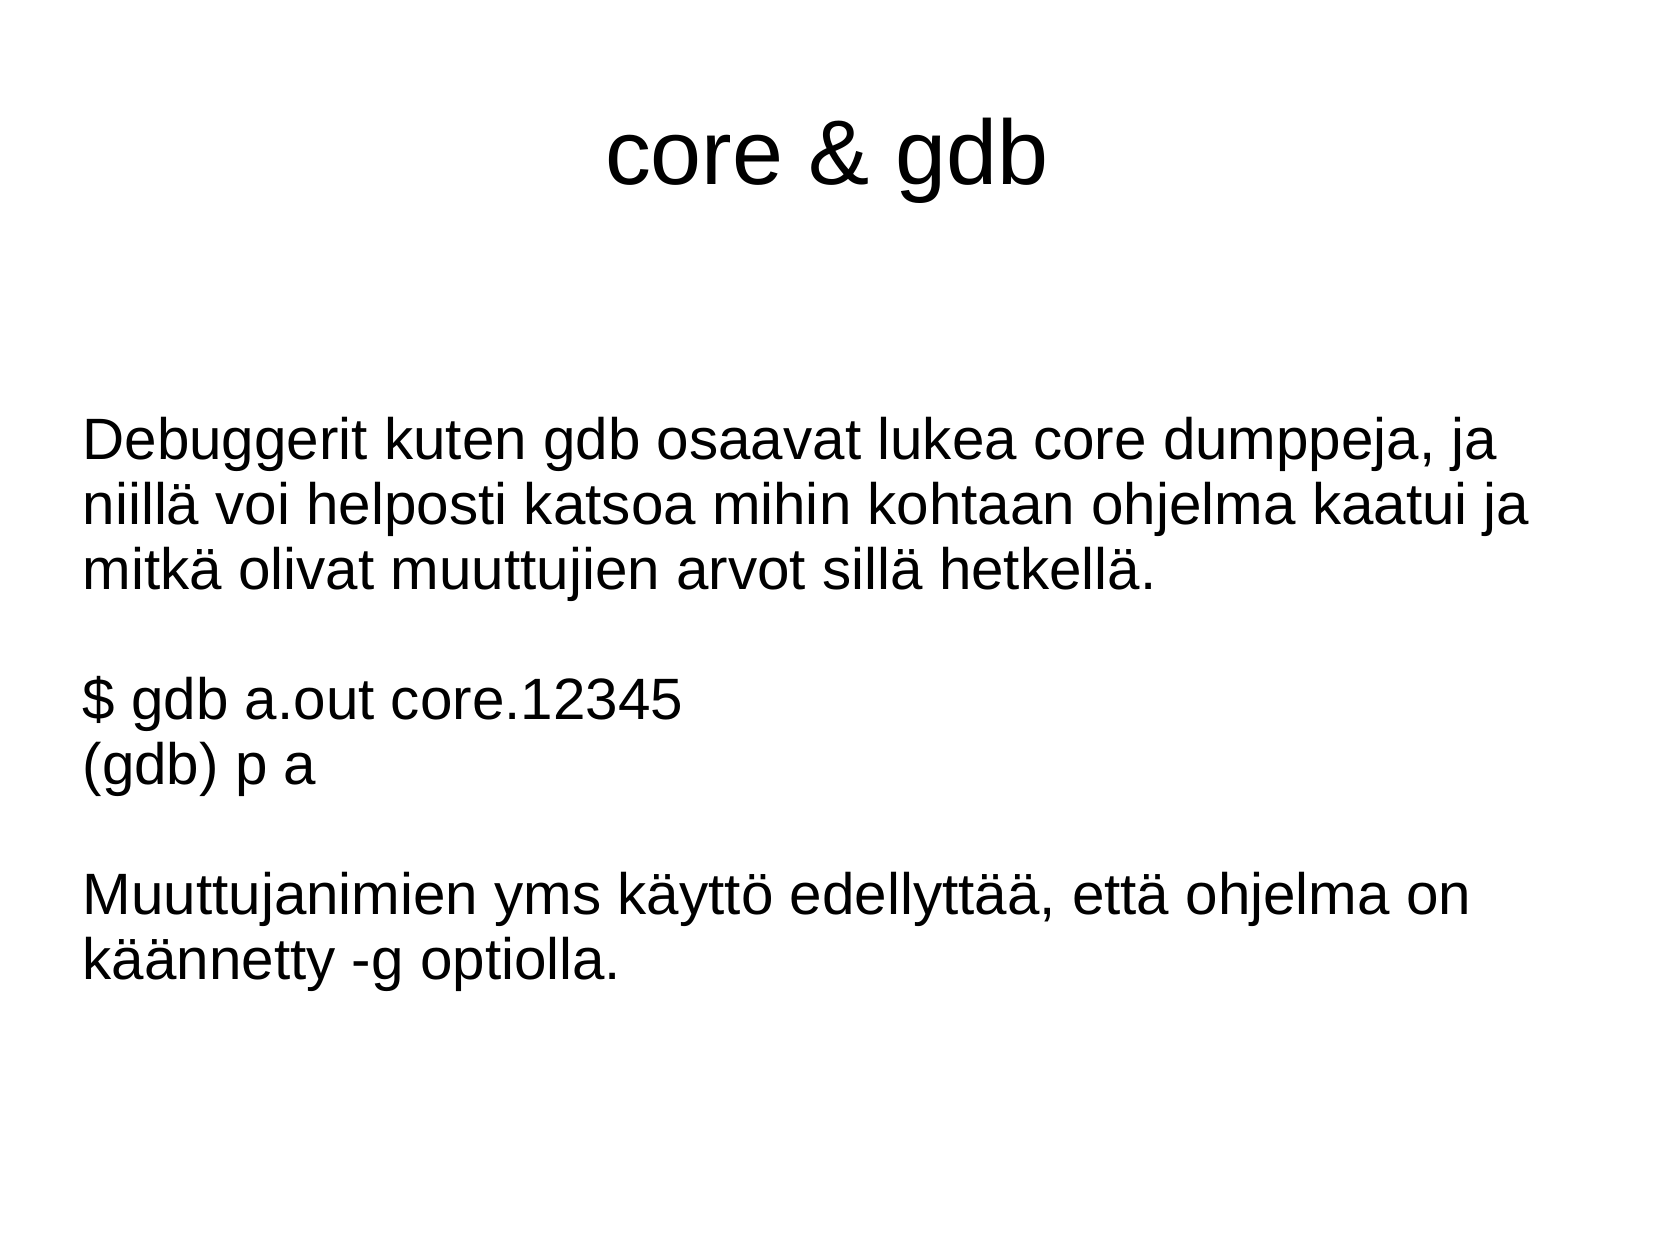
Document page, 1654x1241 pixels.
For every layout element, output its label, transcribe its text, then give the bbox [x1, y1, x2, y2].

subtitle Debuggerit kuten gdb osaavat lukea core dumppeja, ja niillä voi helposti katsoa mihin kohtaan ohjelma kaatui ja mitkä olivat muuttujien arvot sillä hetkellä. $ gdb a.out core.12345 (gdb) p a Muuttujanimien yms käyttö edellyttää, että ohjelma on käännetty -g optiolla. [82, 297, 1571, 1102]
title core & gdb [82, 56, 1571, 250]
